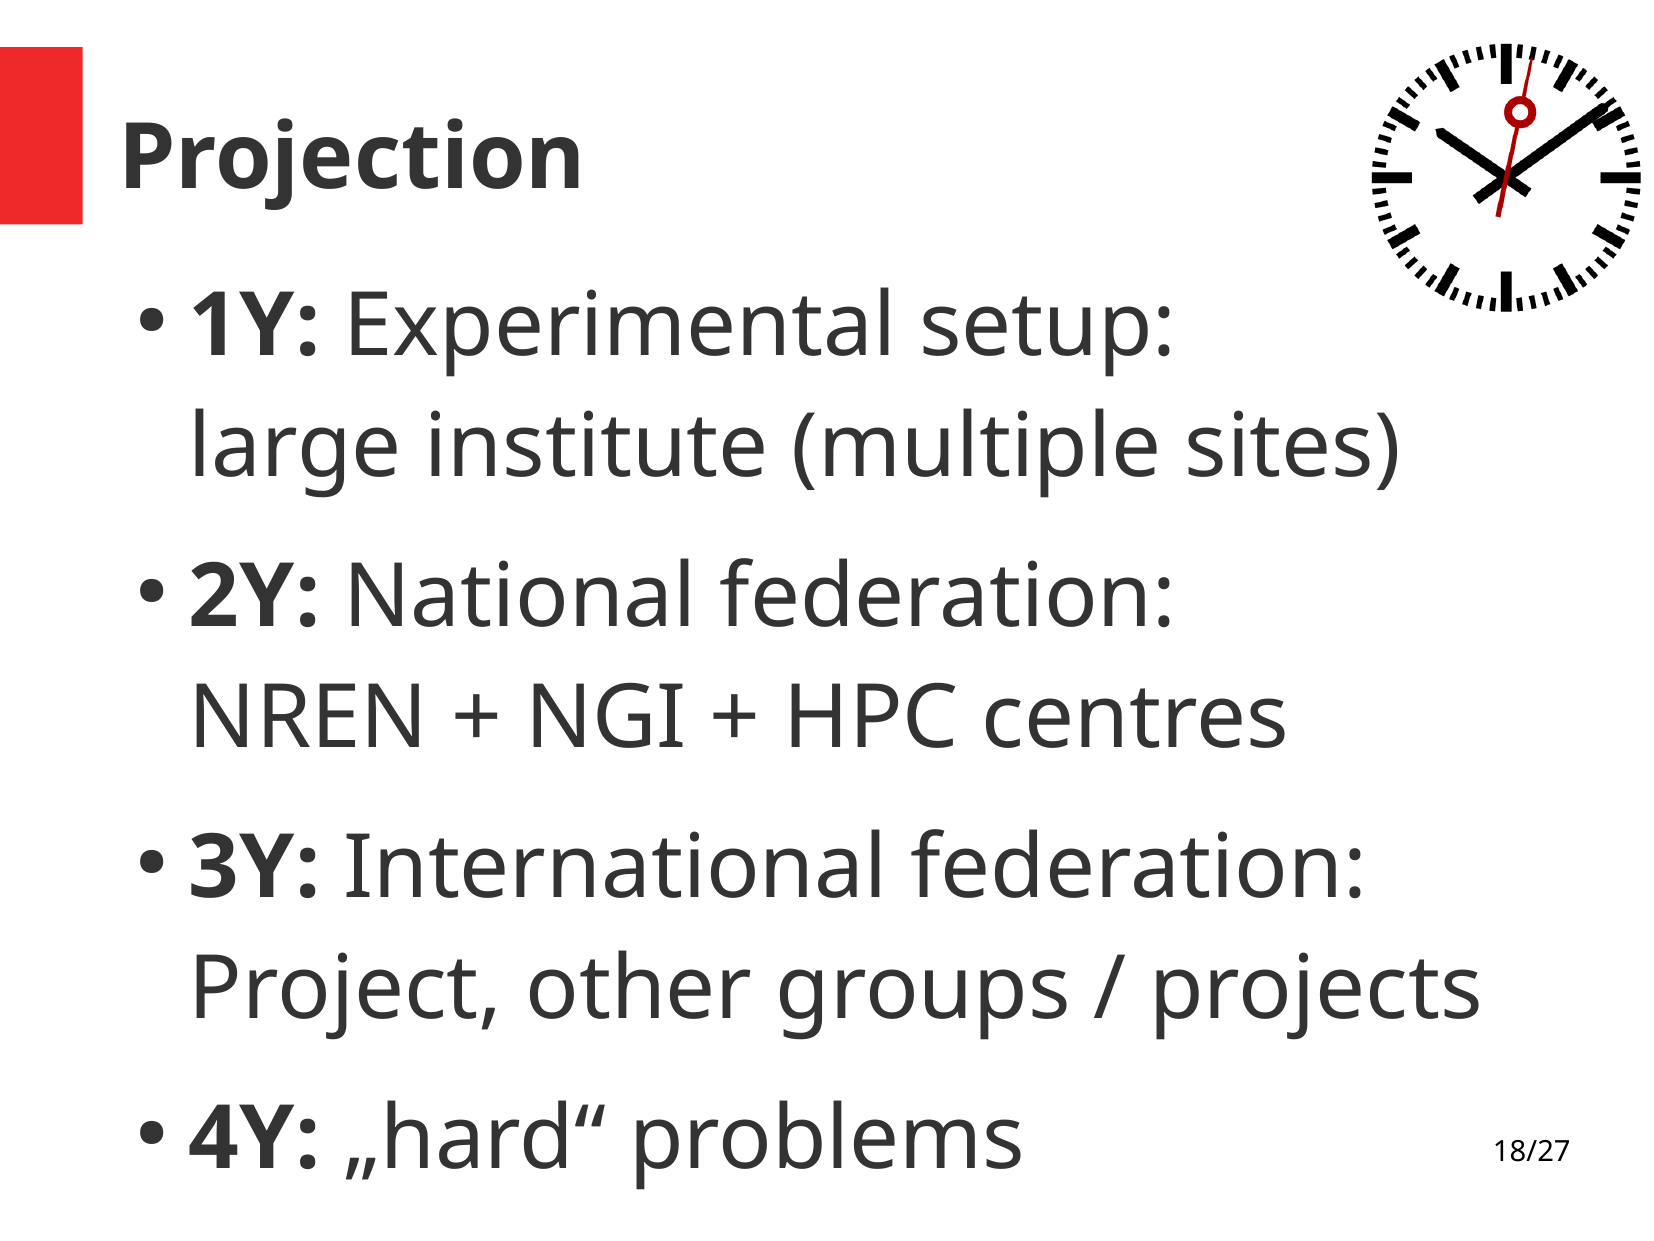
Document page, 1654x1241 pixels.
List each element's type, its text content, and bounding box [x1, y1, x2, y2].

title Projection [118, 49, 1334, 257]
list 1Y: Experimental setup: large institute (multiple sites) 2Y: National federation: NREN + NGI + HPC centres 3Y: International federation: Project, other groups / projects 4Y: „hard“ problems [118, 261, 1536, 1111]
picture [1334, 6, 1654, 349]
